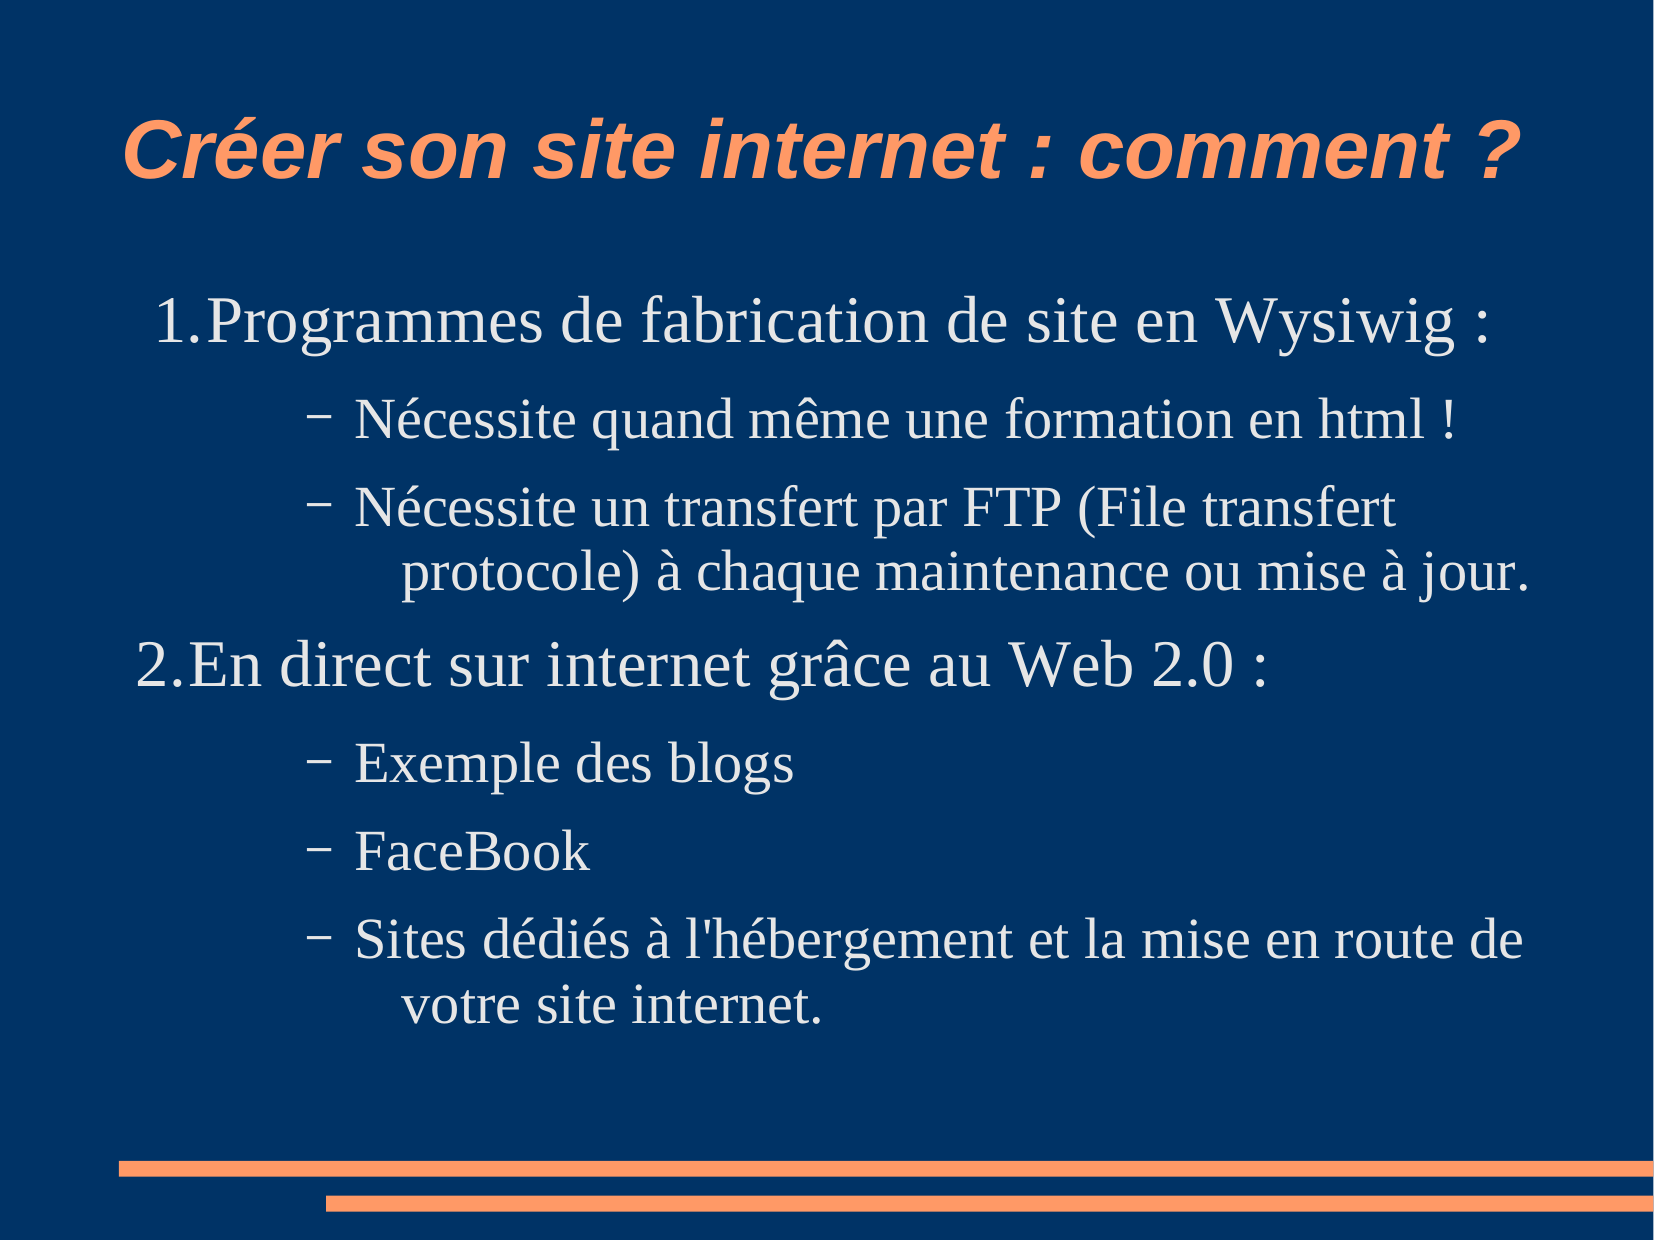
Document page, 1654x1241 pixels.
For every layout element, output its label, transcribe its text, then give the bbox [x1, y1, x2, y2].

title Créer son site internet : comment ? [121, 46, 1534, 254]
list Programmes de fabrication de site en Wysiwig : Nécessite quand même une formation en html ! Nécessite un transfert par FTP (File transfert protocole) à chaque maintenance ou mise à jour. En direct sur internet grâce au Web 2.0 : Exemple des blogs FaceBook Sites dédiés à l'hébergement et la mise en route de votre site internet. [118, 282, 1558, 1093]
